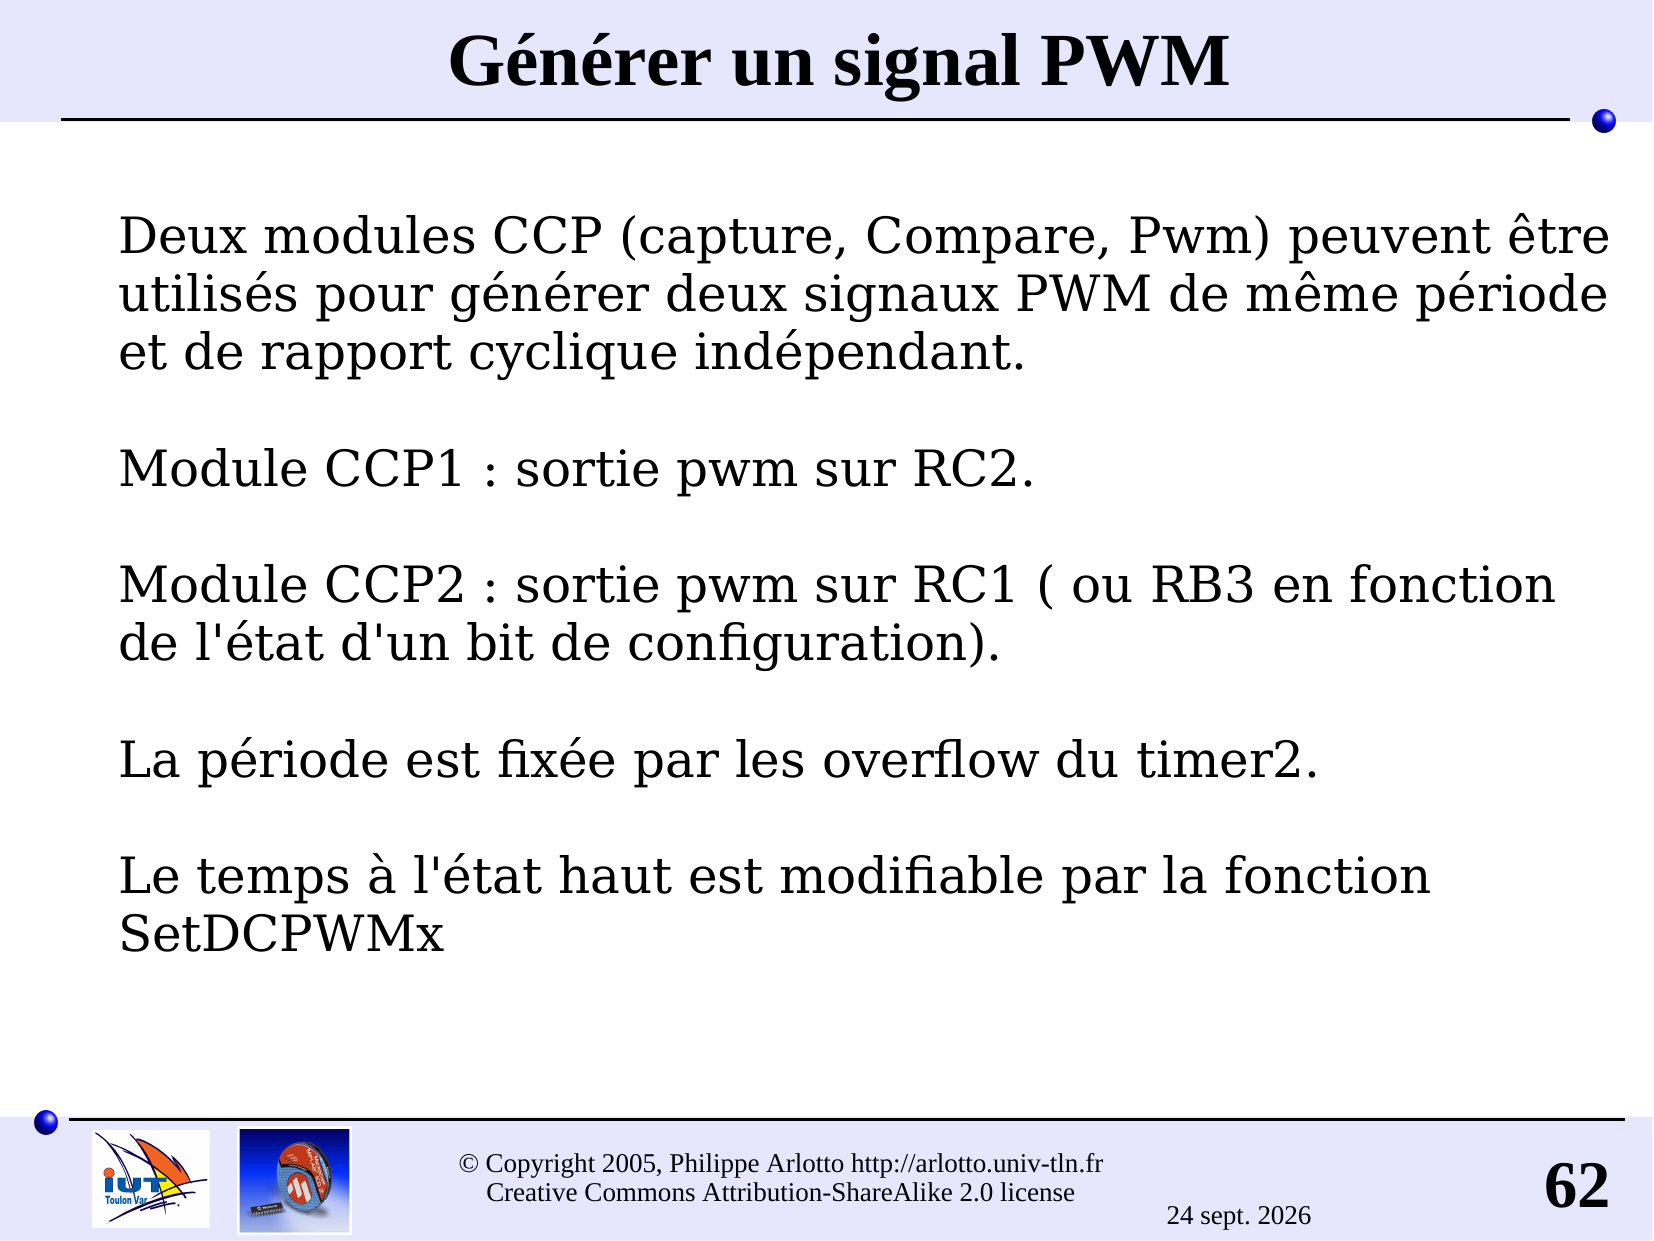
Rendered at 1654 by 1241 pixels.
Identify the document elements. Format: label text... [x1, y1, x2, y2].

title Générer un signal PWM [95, 14, 1585, 107]
picture [237, 1126, 352, 1235]
text_box Deux modules CCP (capture, Compare, Pwm) peuvent être utilisés pour générer deux signaux PWM de même période et de rapport cyclique indépendant. Module CCP1 : sortie pwm sur RC2. Module CCP2 : sortie pwm sur RC1 ( ou RB3 en fonction de l'état d'un bit de configuration). La période est fixée par les overflow du timer2. Le temps à l'état haut est modifiable par la fonction SetDCPWMx [118, 206, 1612, 1081]
